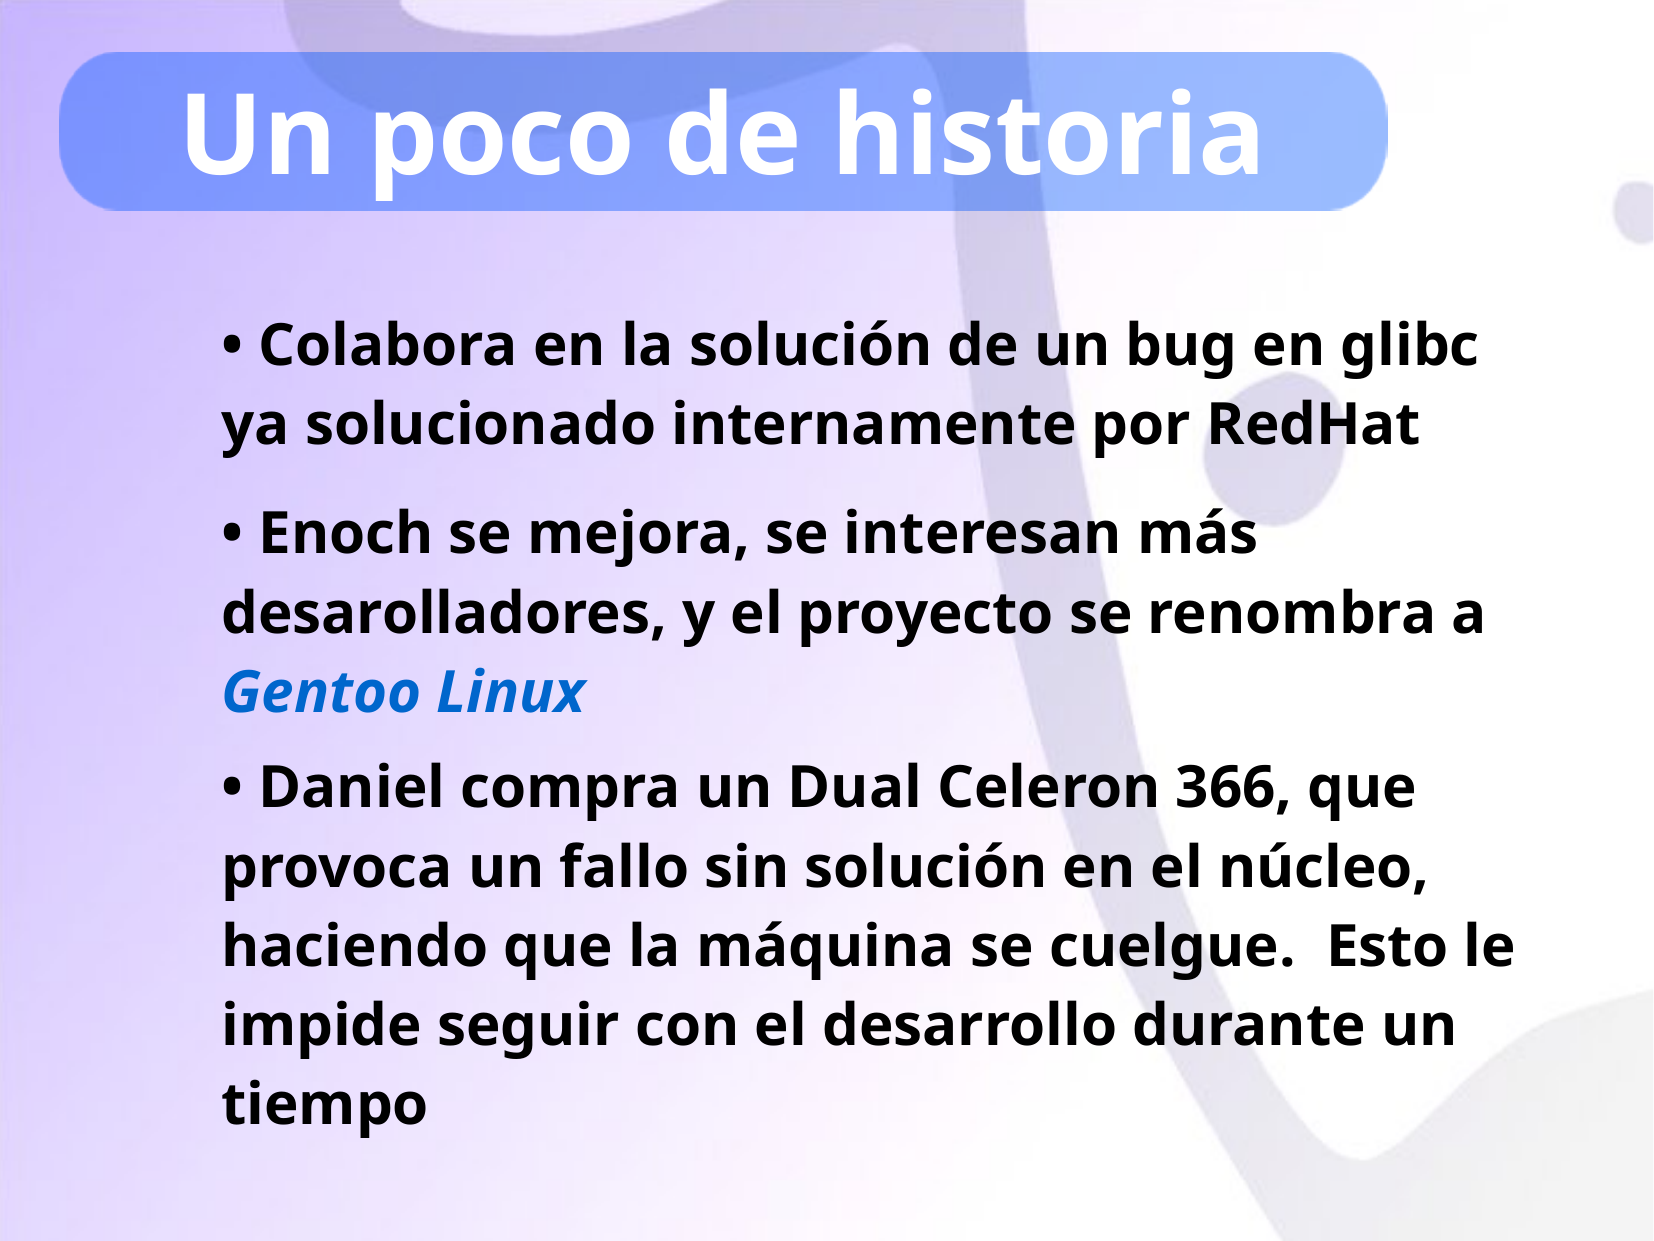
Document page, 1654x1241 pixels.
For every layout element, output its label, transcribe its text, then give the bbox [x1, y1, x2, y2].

picture [0, 0, 1654, 1241]
text_box • Colabora en la solución de un bug en glibc ya solucionado internamente por RedHat [206, 295, 1536, 463]
text_box • Enoch se mejora, se interesan más desarolladores, y el proyecto se renombra a Gentoo Linux [206, 484, 1536, 728]
text_box • Daniel compra un Dual Celeron 366, que provoca un fallo sin solución en el núcleo, haciendo que la máquina se cuelgue. Esto le impide seguir con el desarrollo durante un tiempo [206, 738, 1536, 1134]
